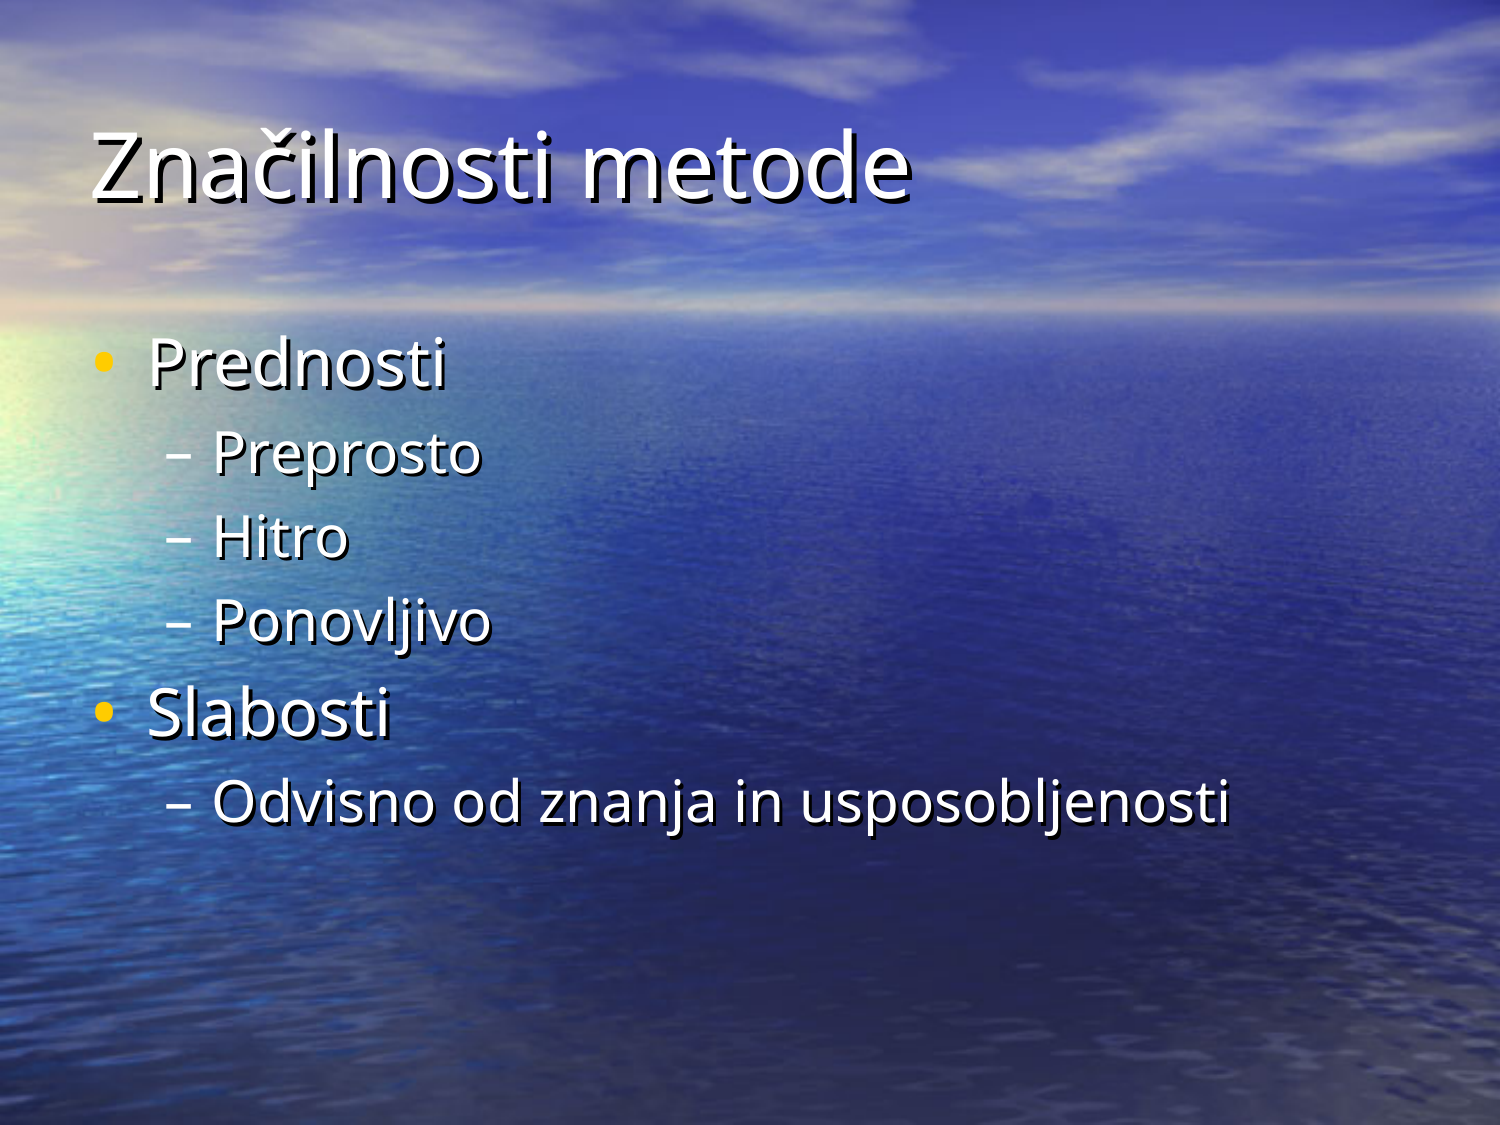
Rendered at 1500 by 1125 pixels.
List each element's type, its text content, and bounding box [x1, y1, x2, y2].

picture [0, 0, 1500, 1125]
title Značilnosti metode [75, 47, 1426, 276]
list Prednosti Preprosto Hitro Ponovljivo Slabosti Odvisno od znanja in usposobljenosti [75, 312, 1426, 988]
